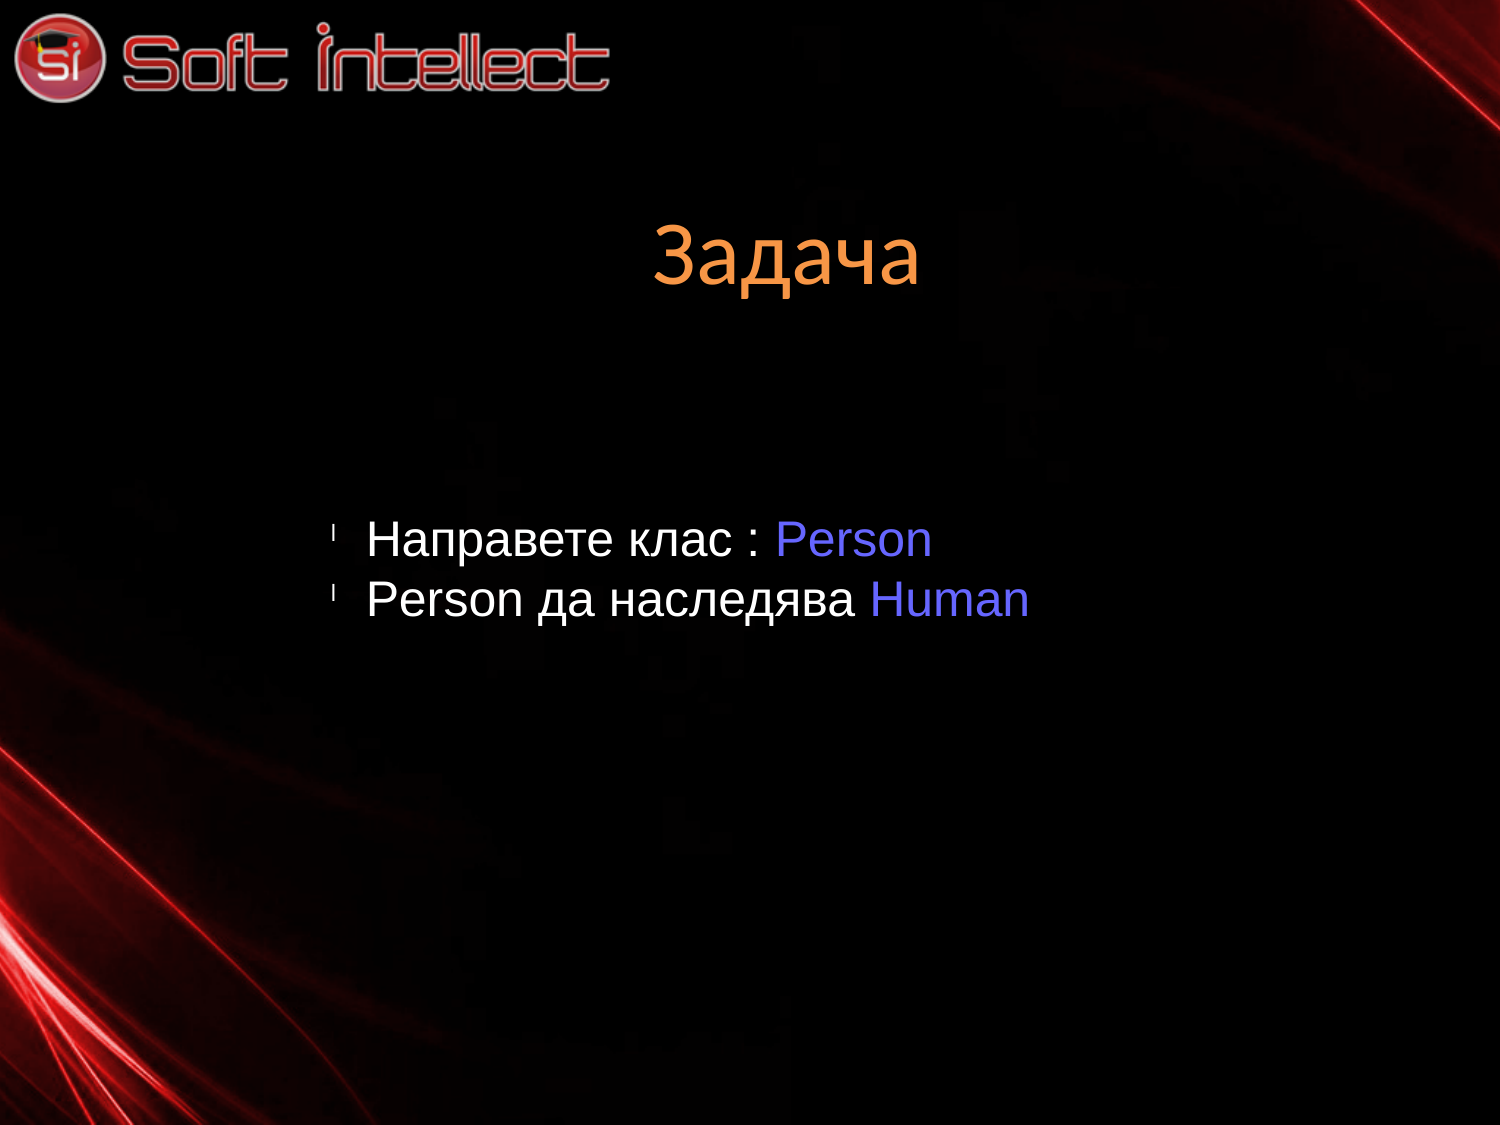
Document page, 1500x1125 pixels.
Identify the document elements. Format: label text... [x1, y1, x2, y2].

picture [0, 0, 1500, 1125]
text_box Задача [150, 127, 1425, 368]
text_box Направете клас : Person Person да наследява Human [315, 498, 1500, 1125]
